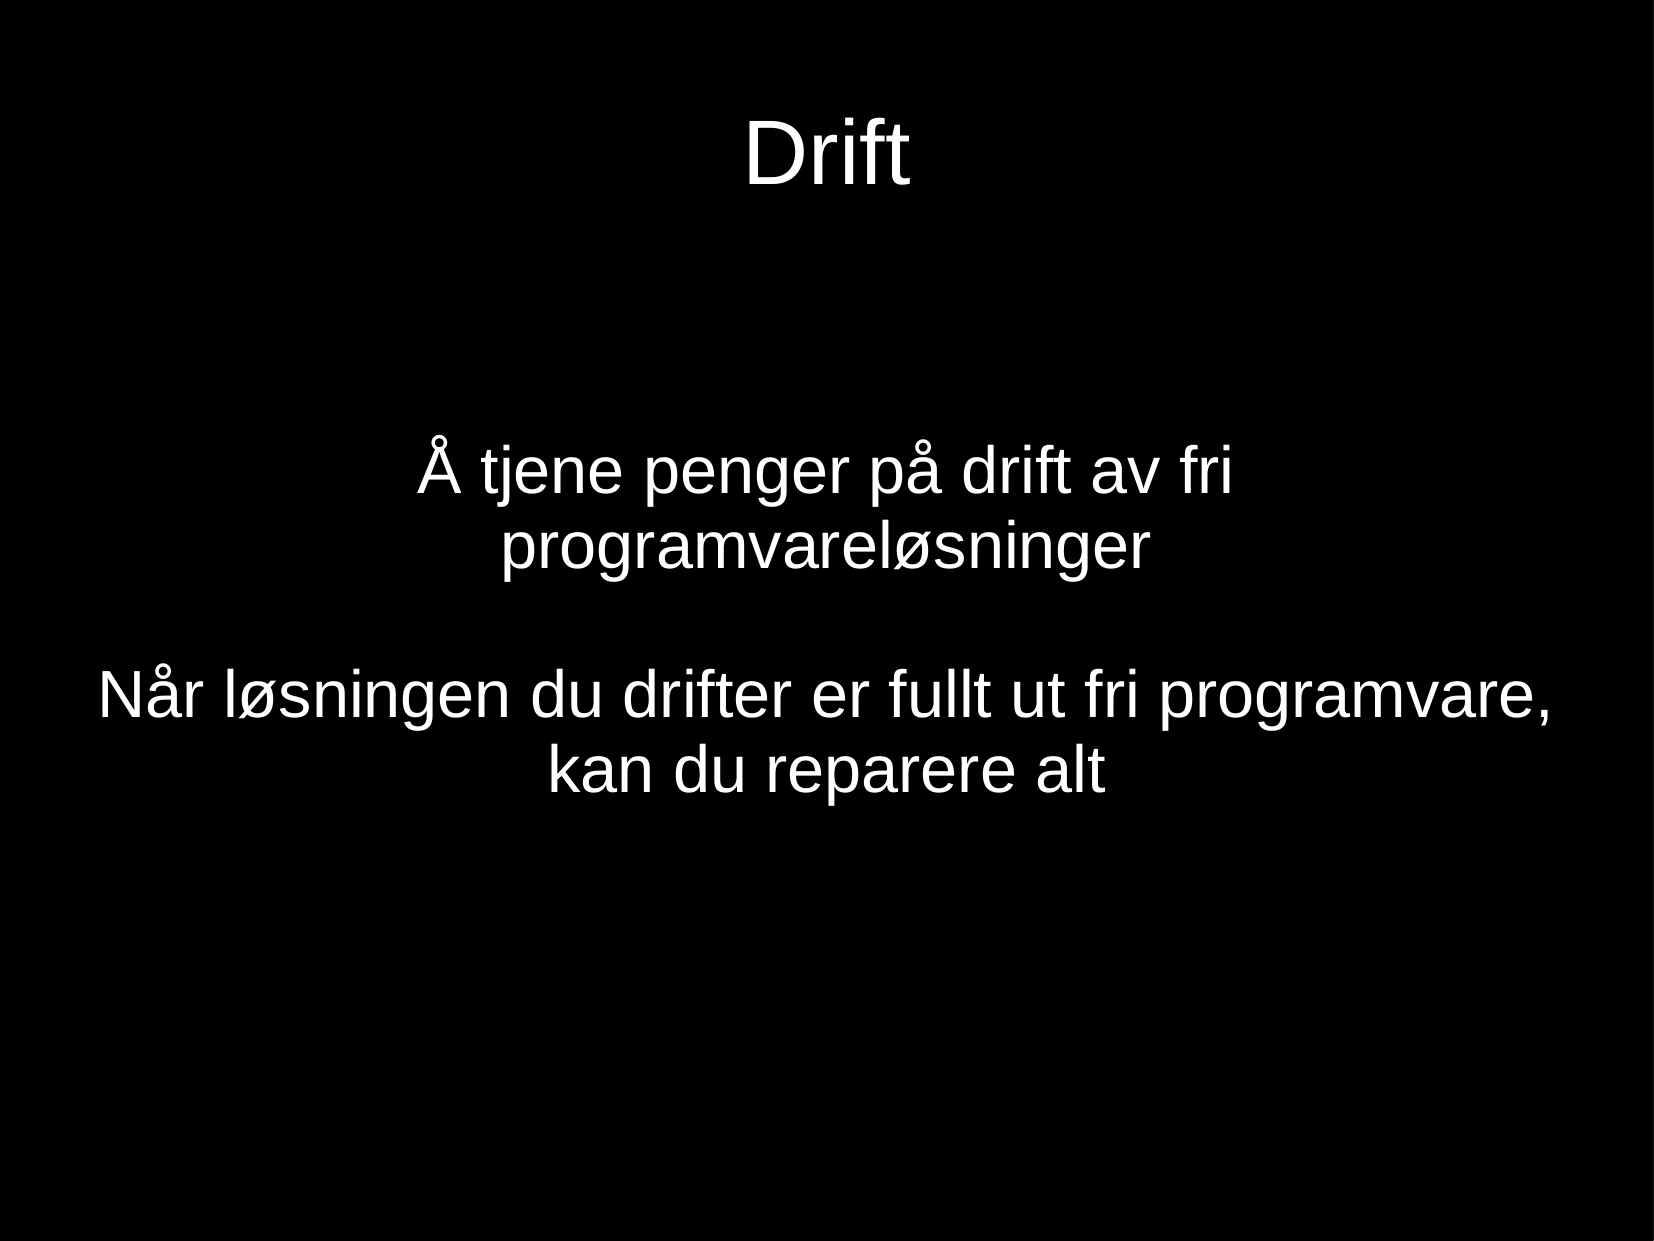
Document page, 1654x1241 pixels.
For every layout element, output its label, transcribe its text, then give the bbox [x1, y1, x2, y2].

subtitle Å tjene penger på drift av fri programvareløsninger Når løsningen du drifter er fullt ut fri programvare, kan du reparere alt [82, 0, 1571, 1241]
